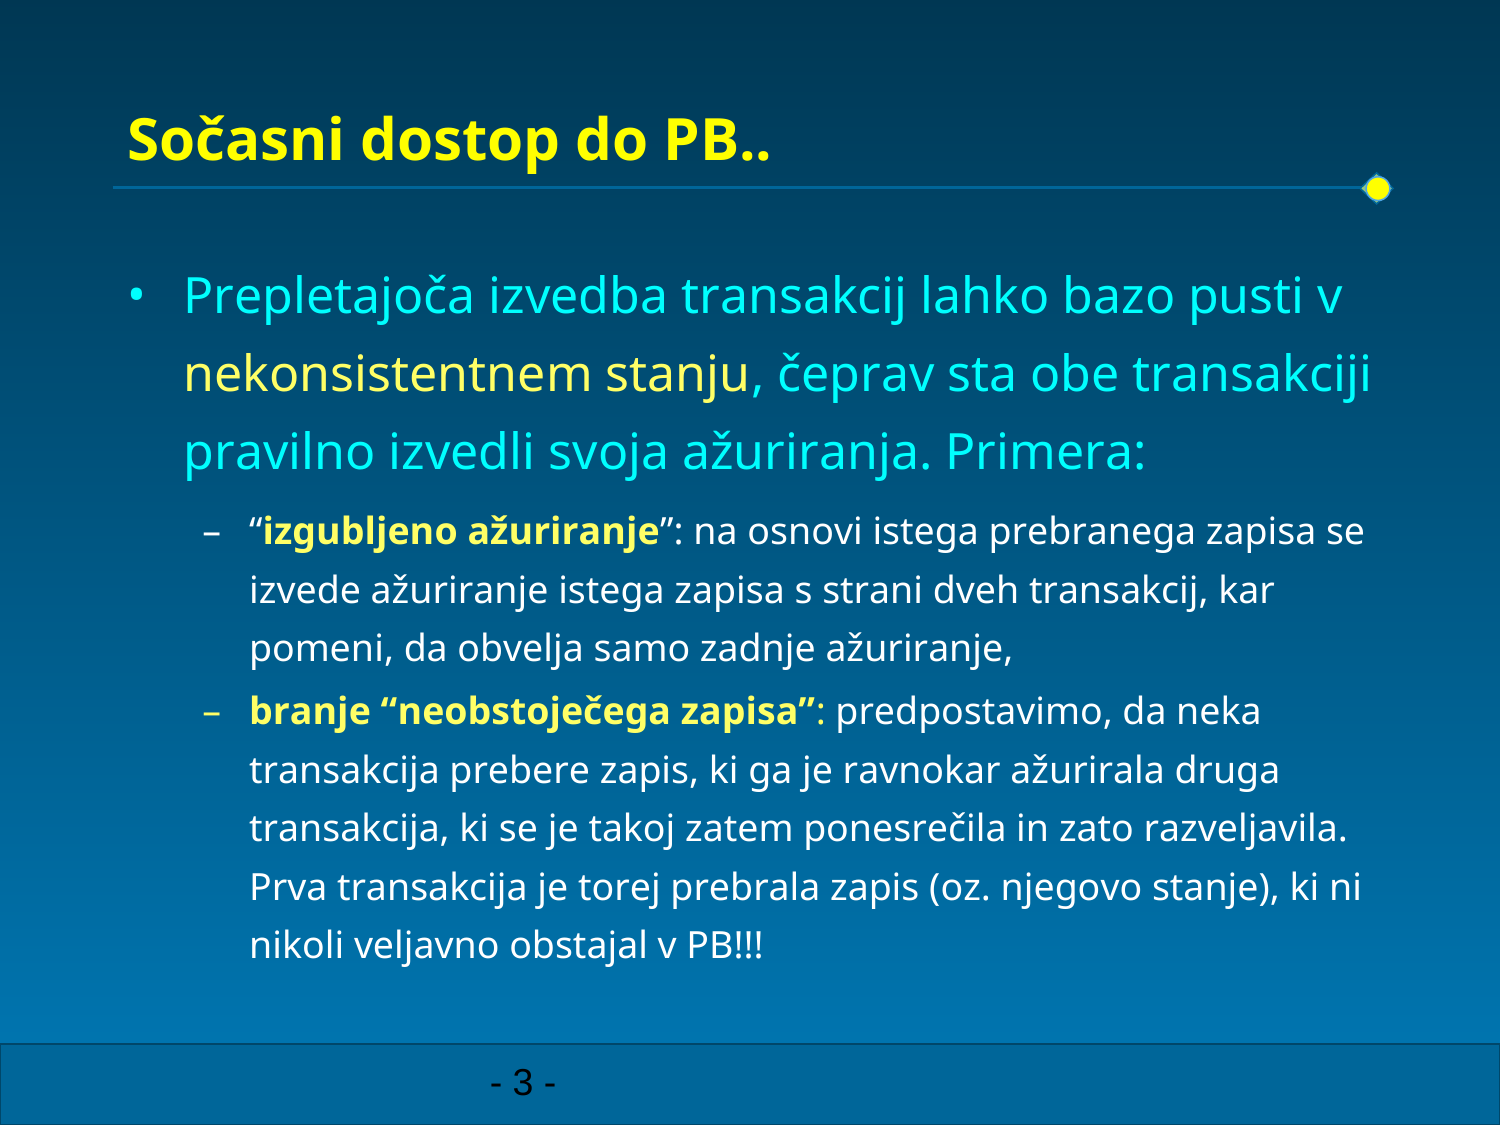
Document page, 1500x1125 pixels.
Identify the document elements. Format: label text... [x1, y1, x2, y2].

title Sočasni dostop do PB.. [112, 94, 1388, 181]
list Prepletajoča izvedba transakcij lahko bazo pusti v nekonsistentnem stanju, čeprav sta obe transakciji pravilno izvedli svoja ažuriranja. Primera: “izgubljeno ažuriranje”: na osnovi istega prebranega zapisa se izvede ažuriranje istega zapisa s strani dveh transakcij, kar pomeni, da obvelja samo zadnje ažuriranje, branje “neobstoječega zapisa”: predpostavimo, da neka transakcija prebere zapis, ki ga je ravnokar ažurirala druga transakcija, ki se je takoj zatem ponesrečila in zato razveljavila. Prva transakcija je torej prebrala zapis (oz. njegovo stanje), ki ni nikoli veljavno obstajal v PB!!! [112, 237, 1388, 984]
